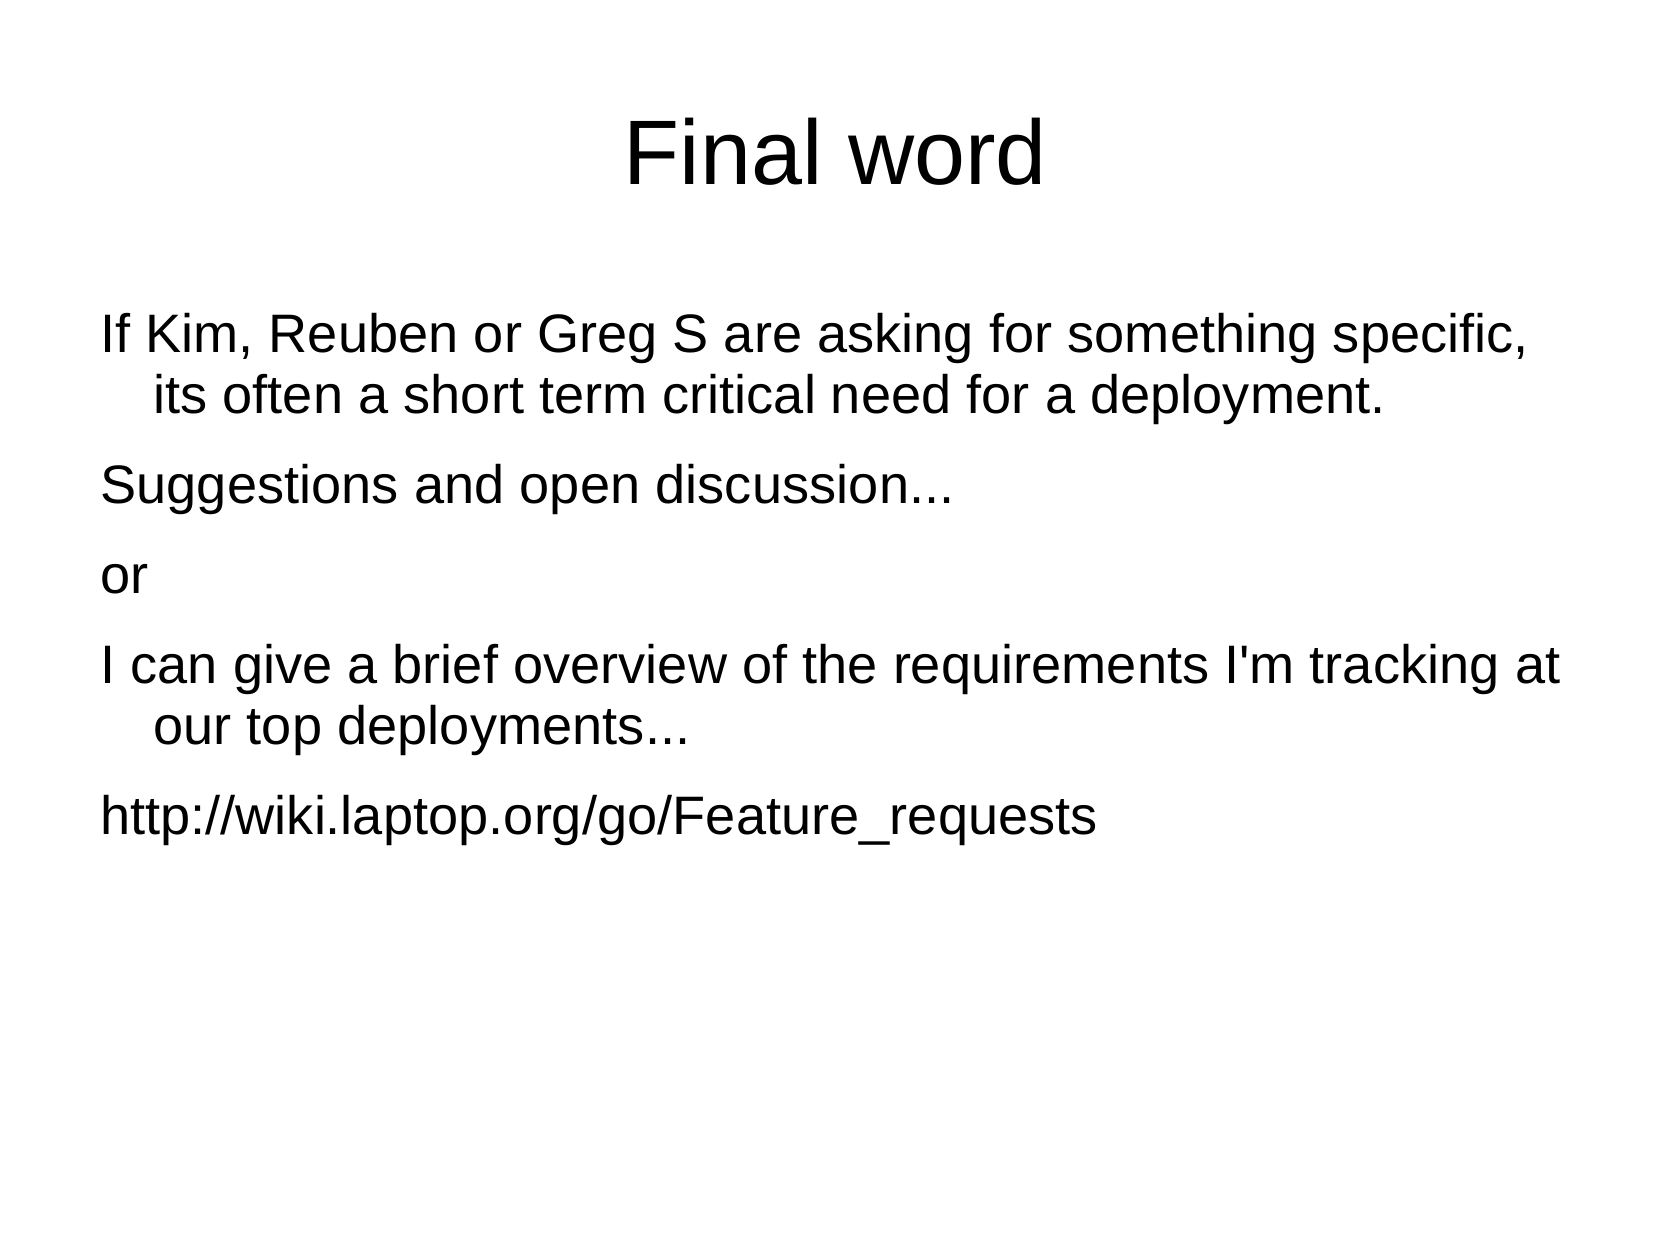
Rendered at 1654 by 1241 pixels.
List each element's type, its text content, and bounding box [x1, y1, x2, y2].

title Final word [82, 56, 1571, 250]
list If Kim, Reuben or Greg S are asking for something specific, its often a short term critical need for a deployment. Suggestions and open discussion... or I can give a brief overview of the requirements I'm tracking at our top deployments... http://wiki.laptop.org/go/Feature_requests [82, 303, 1571, 1108]
